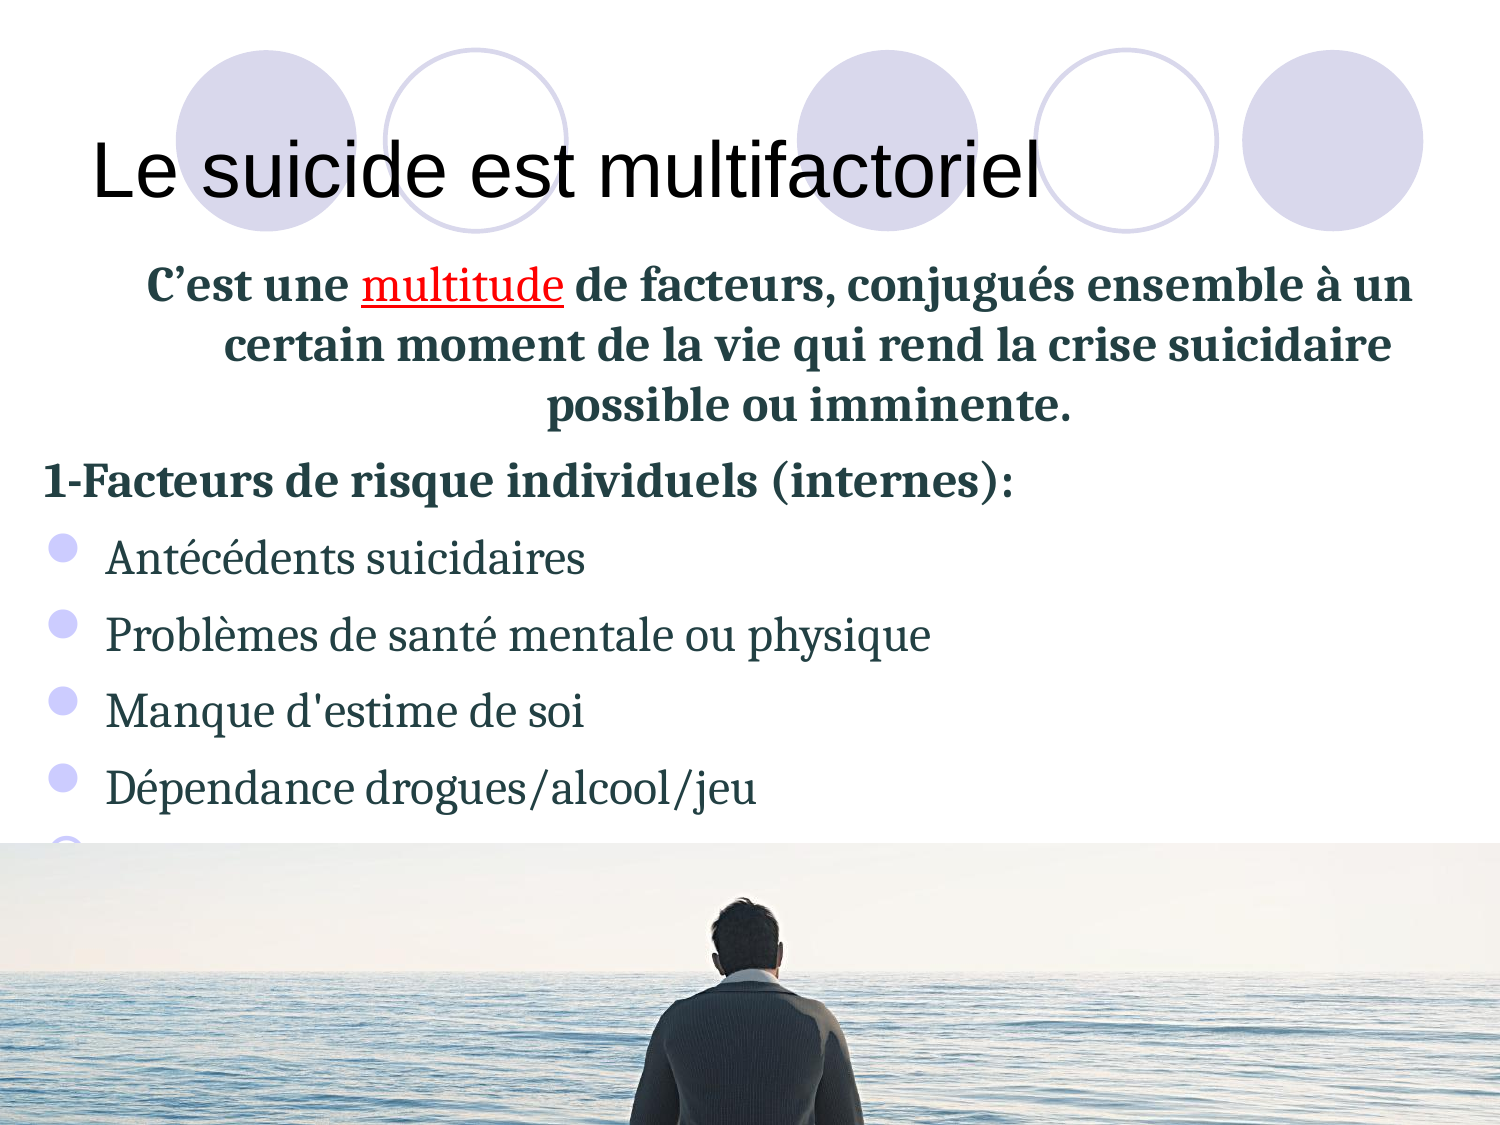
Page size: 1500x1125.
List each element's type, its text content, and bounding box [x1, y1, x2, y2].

picture [0, 843, 1500, 1125]
list C’est une multitude de facteurs, conjugués ensemble à un certain moment de la vie qui rend la crise suicidaire possible ou imminente. 1-Facteurs de risque individuels (internes): Antécédents suicidaires Problèmes de santé mentale ou physique Manque d'estime de soi Dépendance drogues/alcool/jeu [29, 243, 1477, 843]
title Le suicide est multifactoriel [76, 78, 1427, 243]
